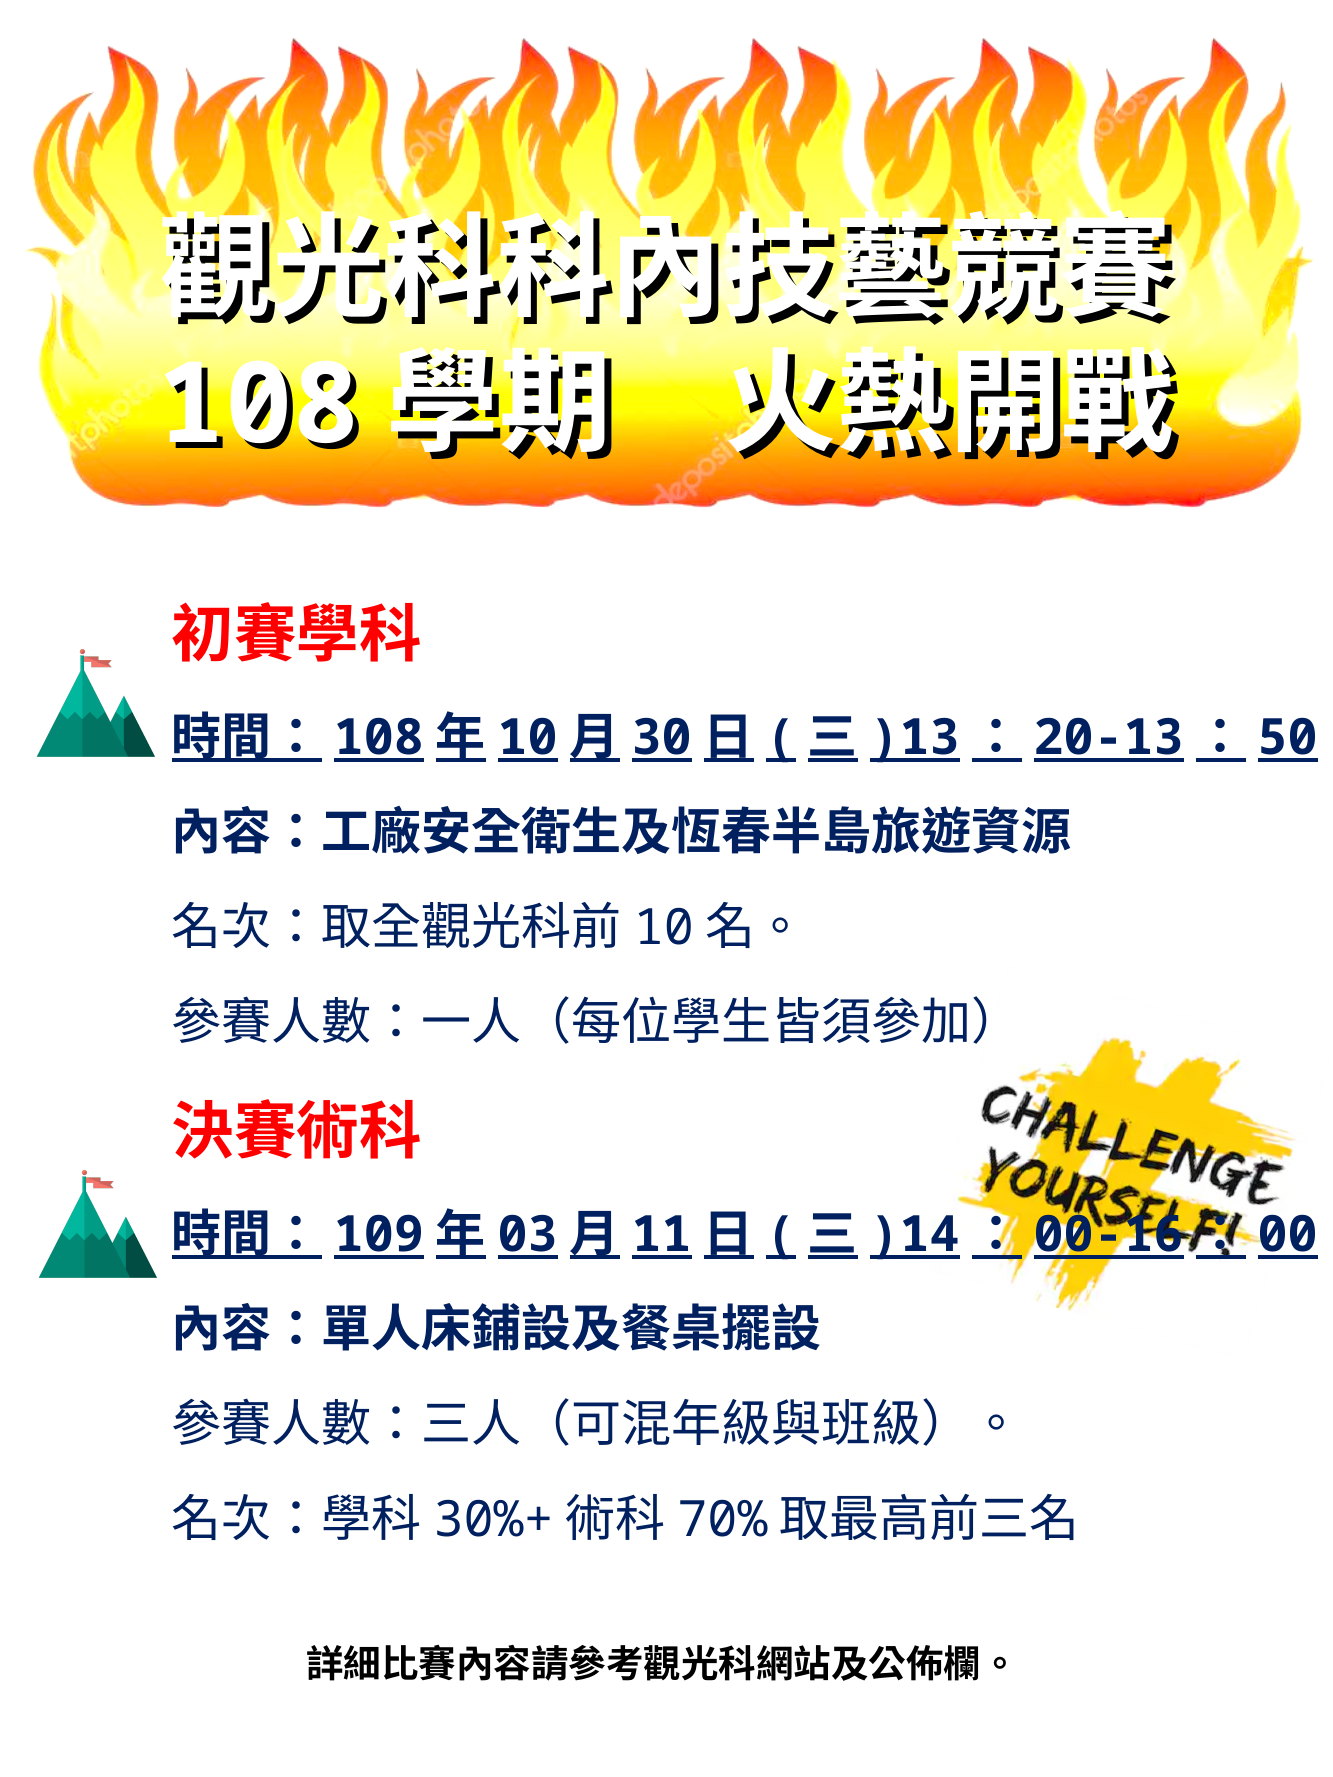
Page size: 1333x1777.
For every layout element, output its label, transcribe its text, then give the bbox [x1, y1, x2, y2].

picture [34, 641, 157, 764]
text_box 觀光科科內技藝競賽 108學期 火熱開戰 [142, 188, 1190, 473]
text_box 初賽學科 時間：108年10月30日(三)13：20-13：50 內容：工廠安全衛生及恆春半島旅遊資源 名次：取全觀光科前10名。 參賽人數：一人（每位學生皆須參加） 決賽術科 時間：109年03月11日(三)14：00-16：00 內容：單人床鋪設及餐桌擺設 參賽人數：三人（可混年級與班級）。 名次：學科30%+術科70%取最高前三名 [157, 549, 1332, 1776]
picture [0, 28, 1317, 524]
picture [36, 1162, 159, 1285]
text_box 詳細比賽內容請參考觀光科網站及公佈欄。 [291, 1632, 1041, 1693]
